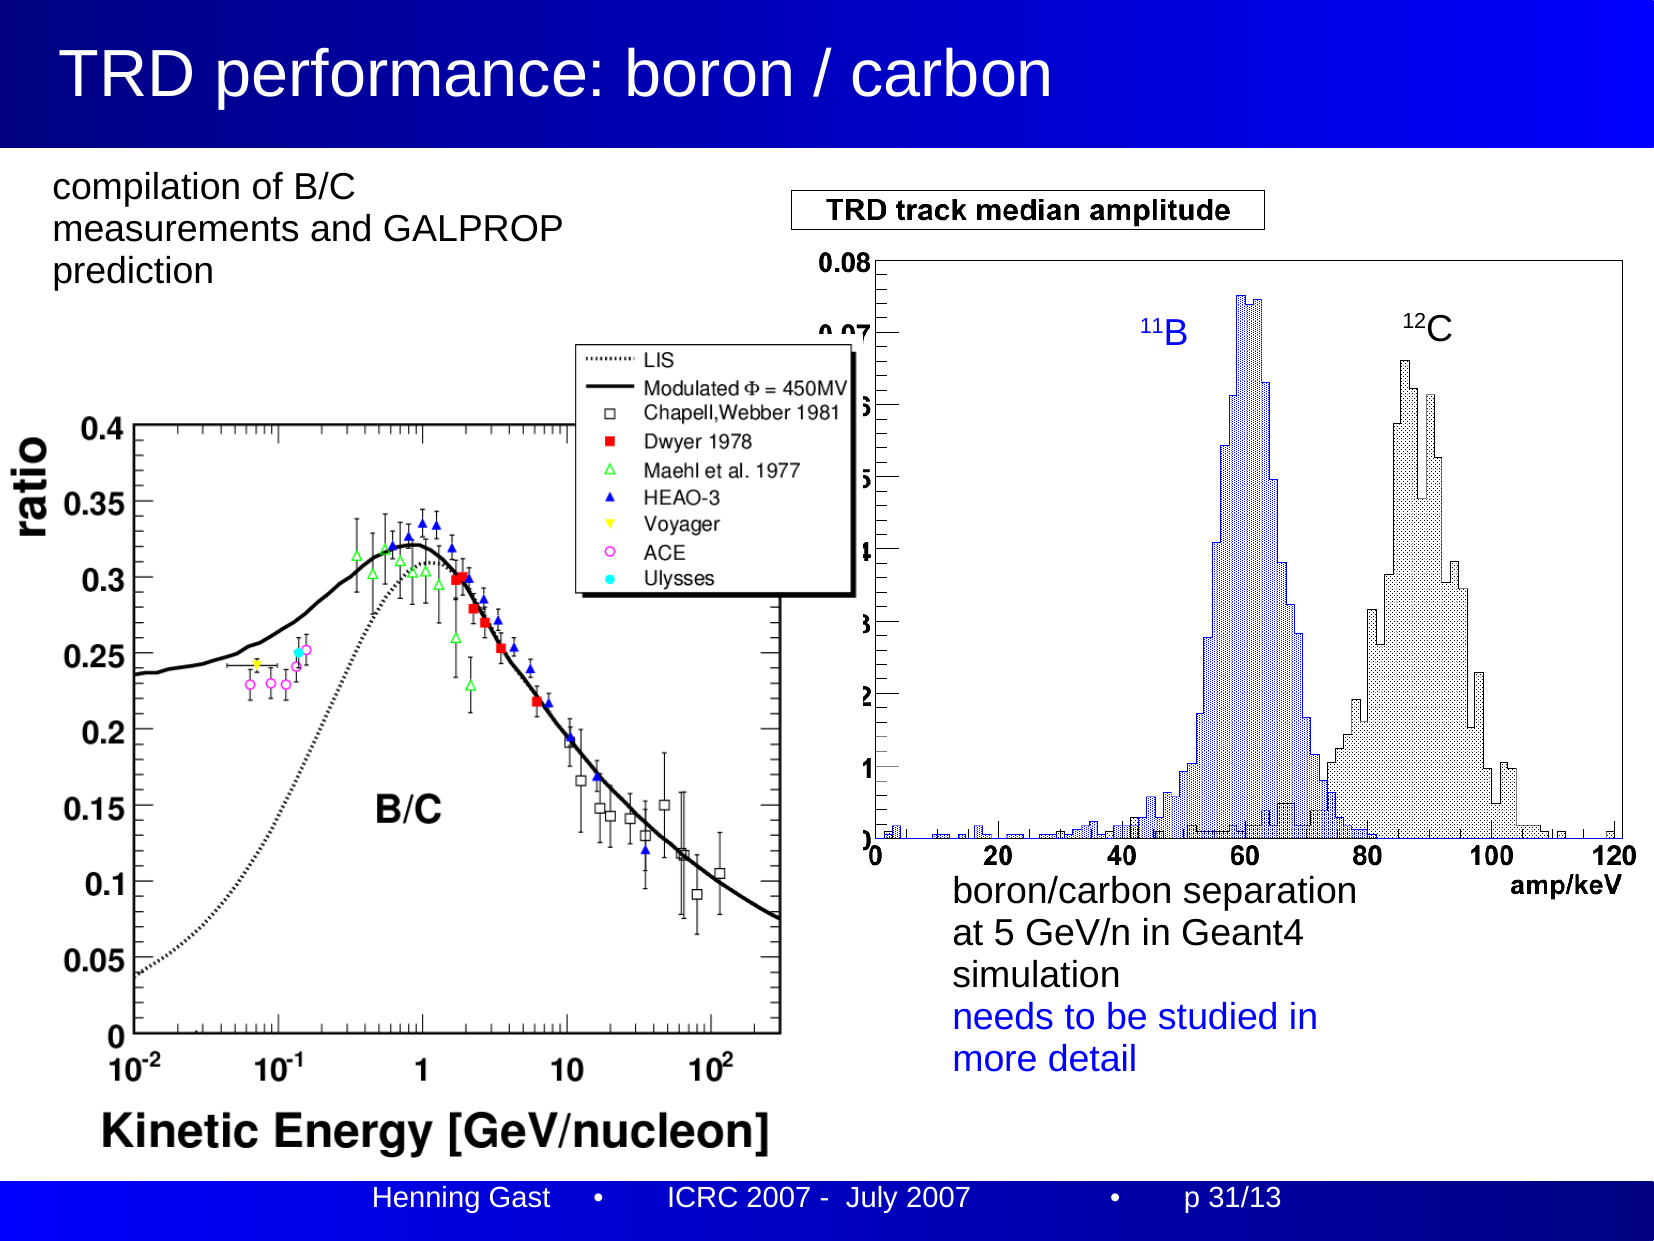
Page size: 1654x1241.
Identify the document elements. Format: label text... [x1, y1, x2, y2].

title TRD performance: boron / carbon [0, 0, 1654, 148]
text_box compilation of B/C measurements and GALPROP prediction [37, 157, 601, 313]
picture [0, 187, 1651, 1163]
text_box 12C [1387, 300, 1506, 362]
text_box boron/carbon separation at 5 GeV/n in Geant4 simulation needs to be studied in more detail [937, 862, 1410, 1110]
text_box 11B [1125, 304, 1244, 367]
